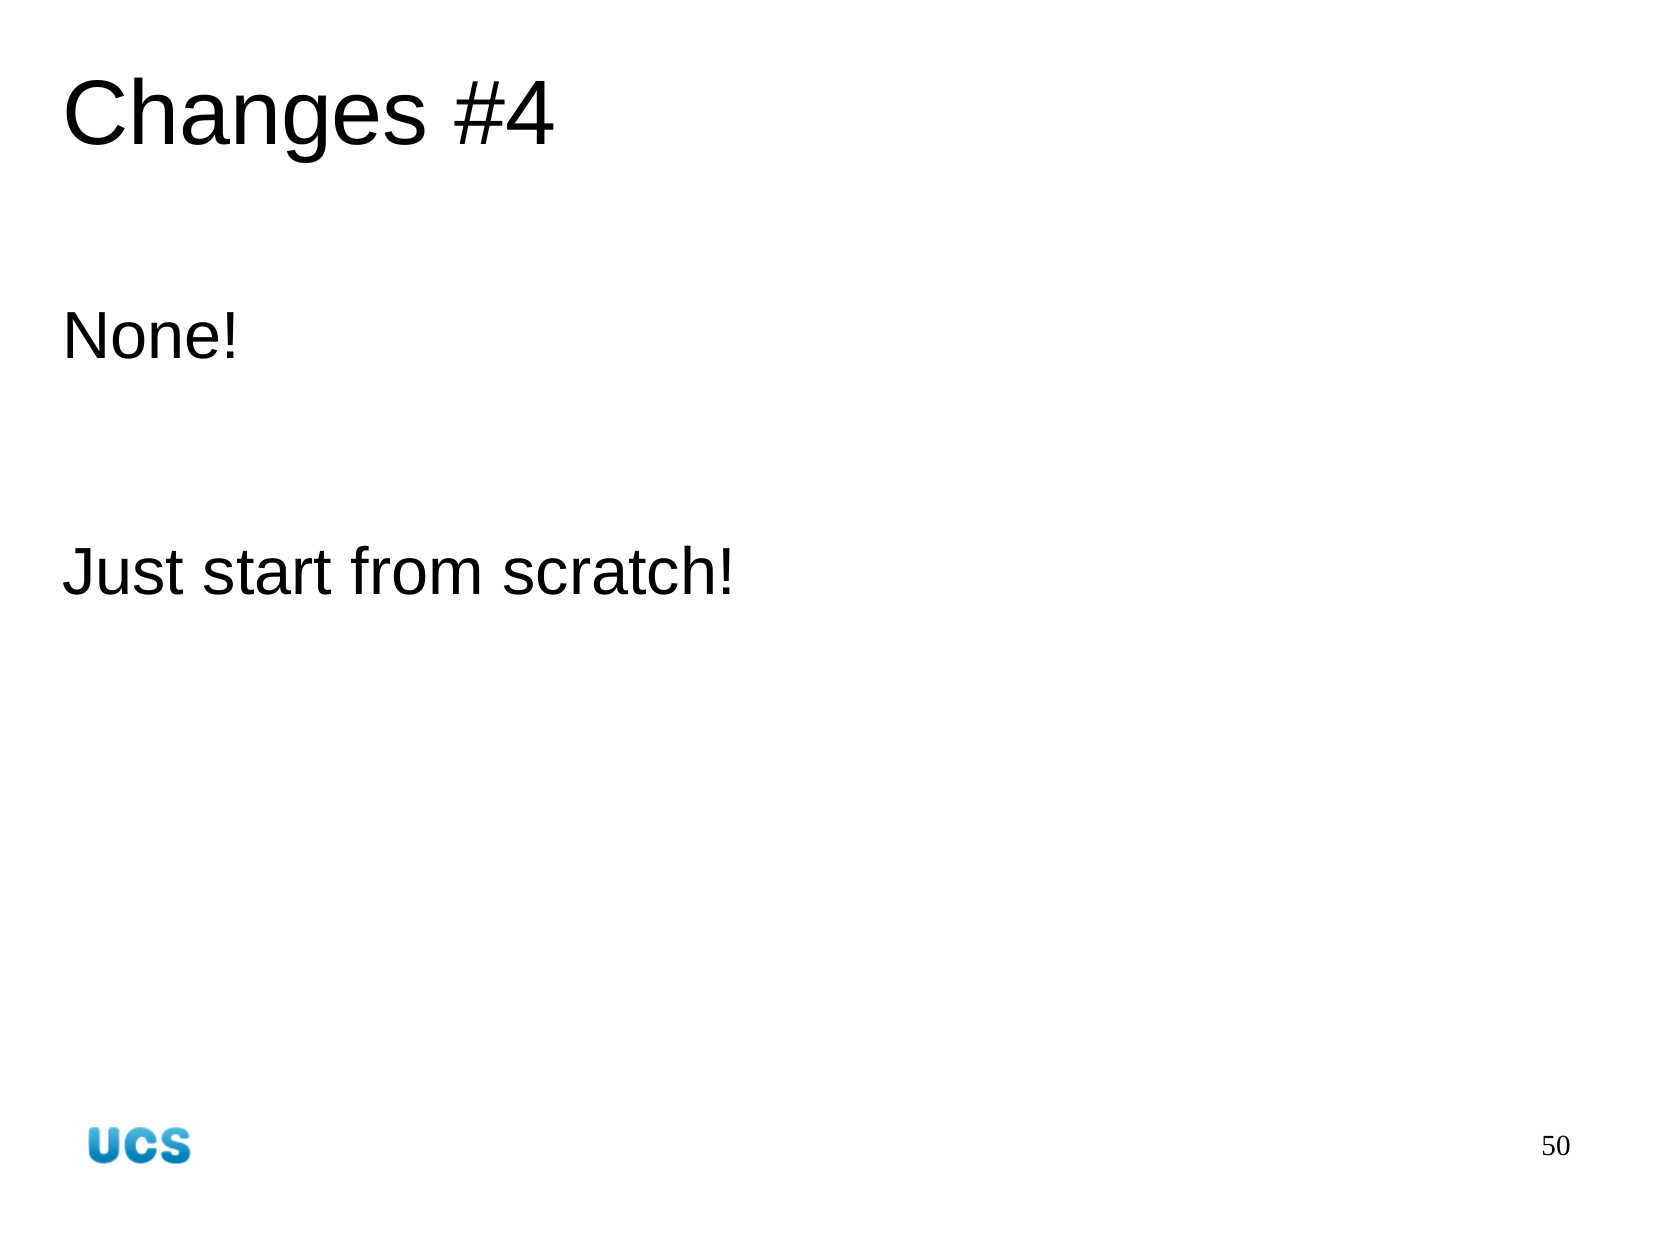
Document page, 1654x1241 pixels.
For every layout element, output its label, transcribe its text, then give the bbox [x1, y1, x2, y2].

text_box None! [59, 295, 244, 377]
text_box Changes #4 [59, 59, 560, 168]
text_box Just start from scratch! [59, 531, 742, 613]
picture [88, 1126, 191, 1165]
